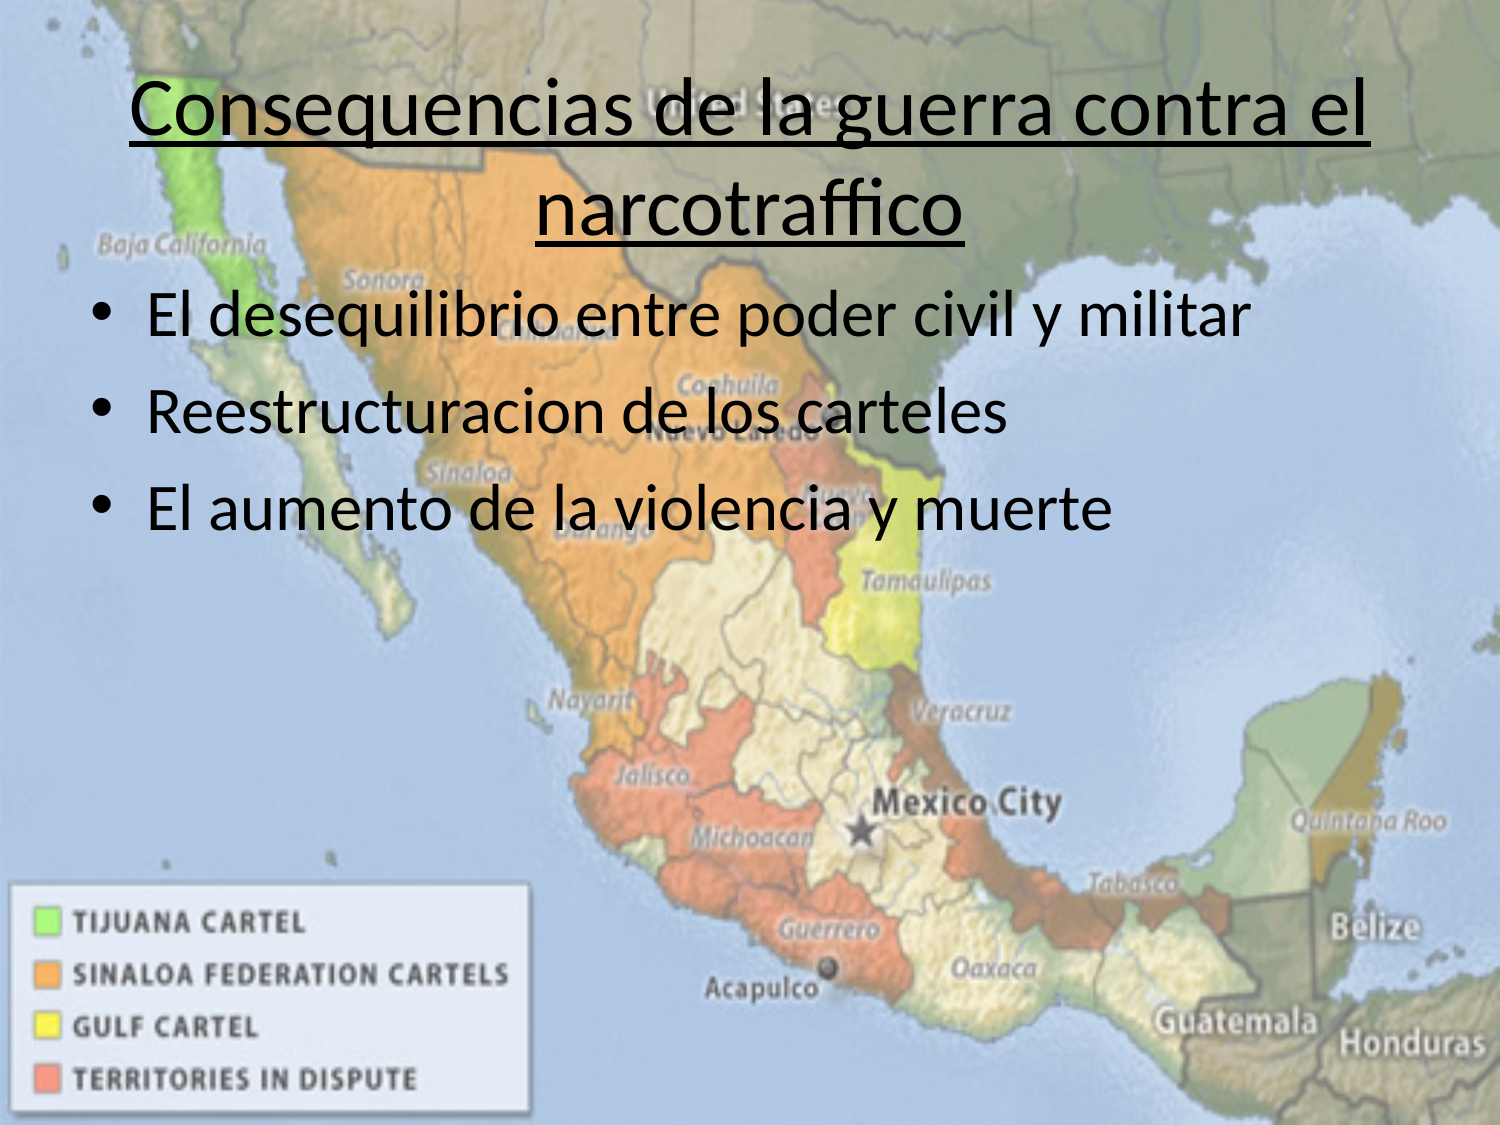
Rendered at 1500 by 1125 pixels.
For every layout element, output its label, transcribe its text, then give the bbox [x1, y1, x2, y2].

list El desequilibrio entre poder civil y militar Reestructuracion de los carteles El aumento de la violencia y muerte [75, 262, 1426, 1005]
title Consequencias de la guerra contra el narcotraffico [75, 45, 1426, 233]
